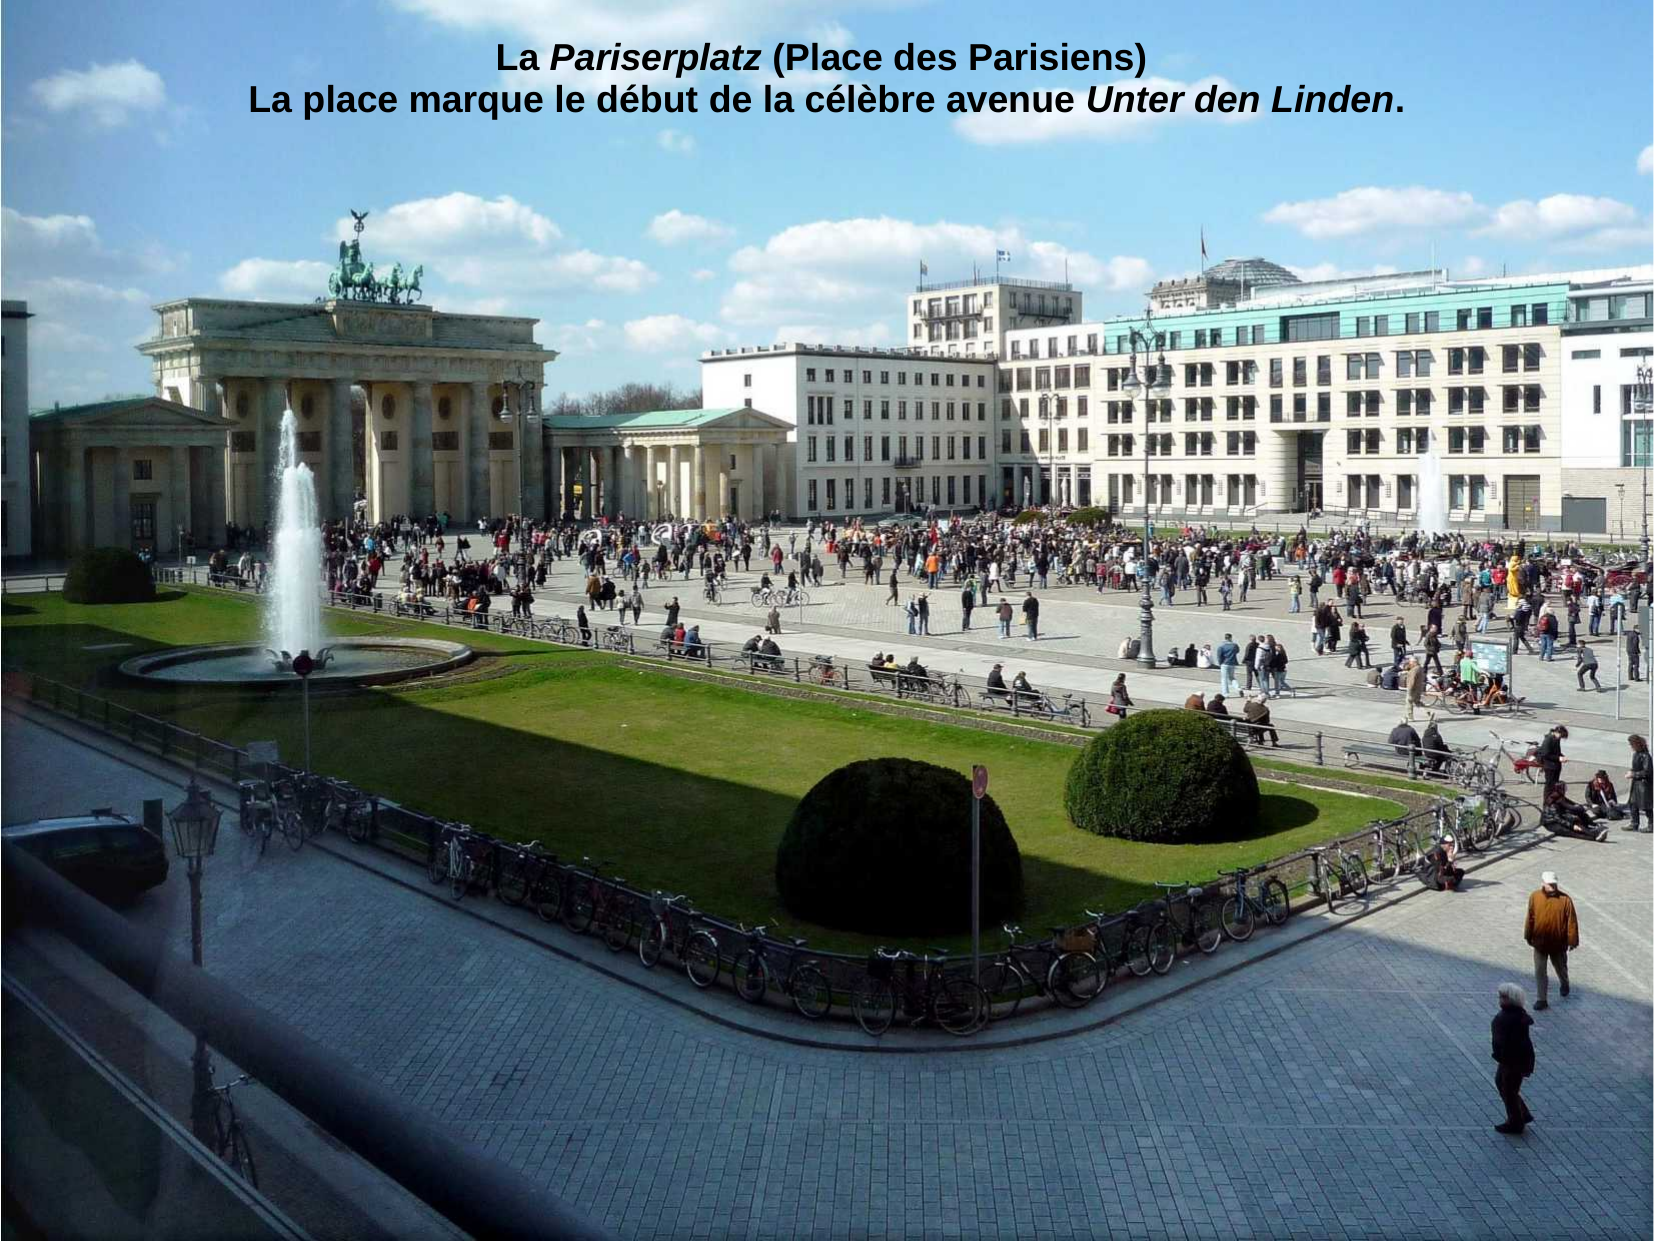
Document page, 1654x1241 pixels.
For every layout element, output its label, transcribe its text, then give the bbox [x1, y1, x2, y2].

text_box La Pariserplatz (Place des Parisiens) La place marque le début de la célèbre avenue Unter den Linden. [29, 29, 1625, 131]
picture [0, 0, 1654, 1241]
